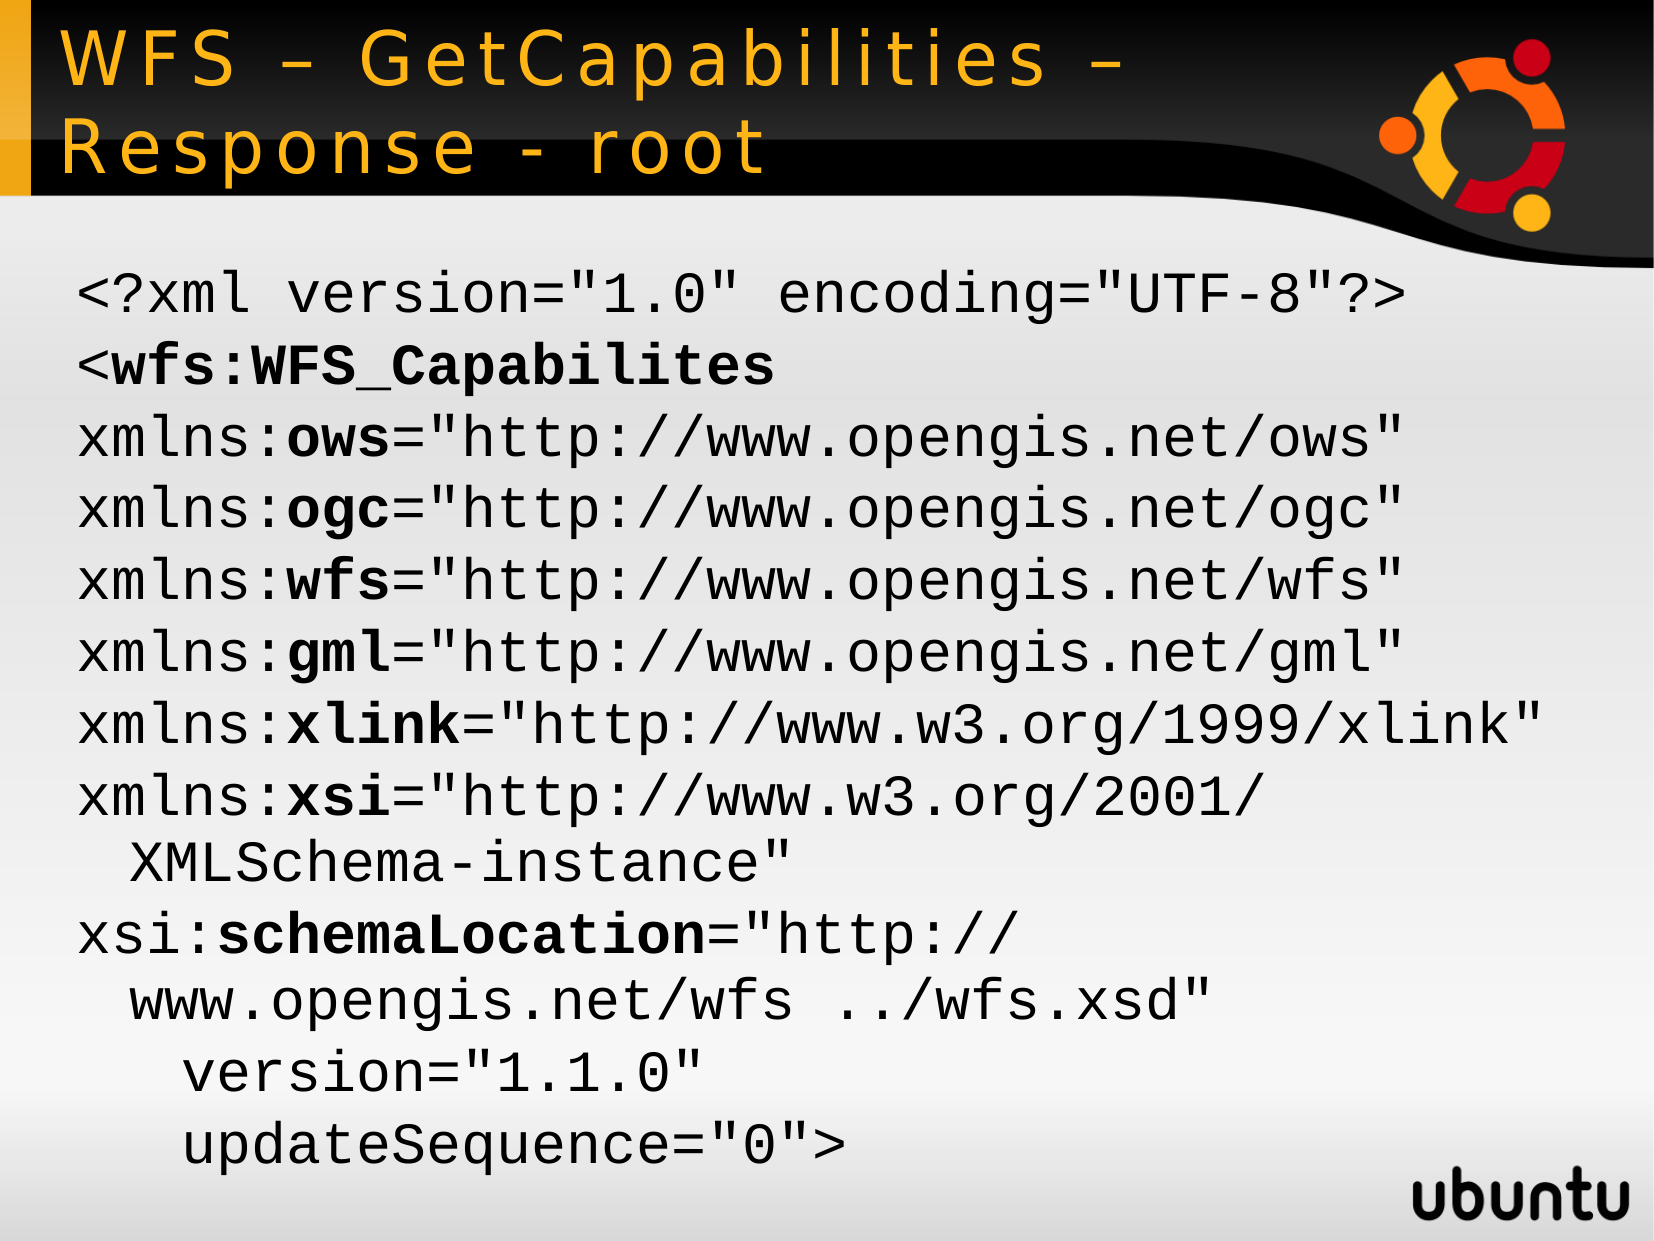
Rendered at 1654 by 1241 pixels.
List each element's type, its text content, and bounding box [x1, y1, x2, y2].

list <?xml version="1.0" encoding="UTF-8"?> <wfs:WFS_Capabilites xmlns:ows="http://www.opengis.net/ows" xmlns:ogc="http://www.opengis.net/ogc" xmlns:wfs="http://www.opengis.net/wfs" xmlns:gml="http://www.opengis.net/gml" xmlns:xlink="http://www.w3.org/1999/xlink" xmlns:xsi="http://www.w3.org/2001/XMLSchema-instance" xsi:schemaLocation="http://www.opengis.net/wfs ../wfs.xsd" version="1.1.0" updateSequence="0"> [59, 263, 1548, 1204]
picture [0, 0, 1654, 1241]
title WFS – GetCapabilities – Response - root [59, 16, 1270, 191]
